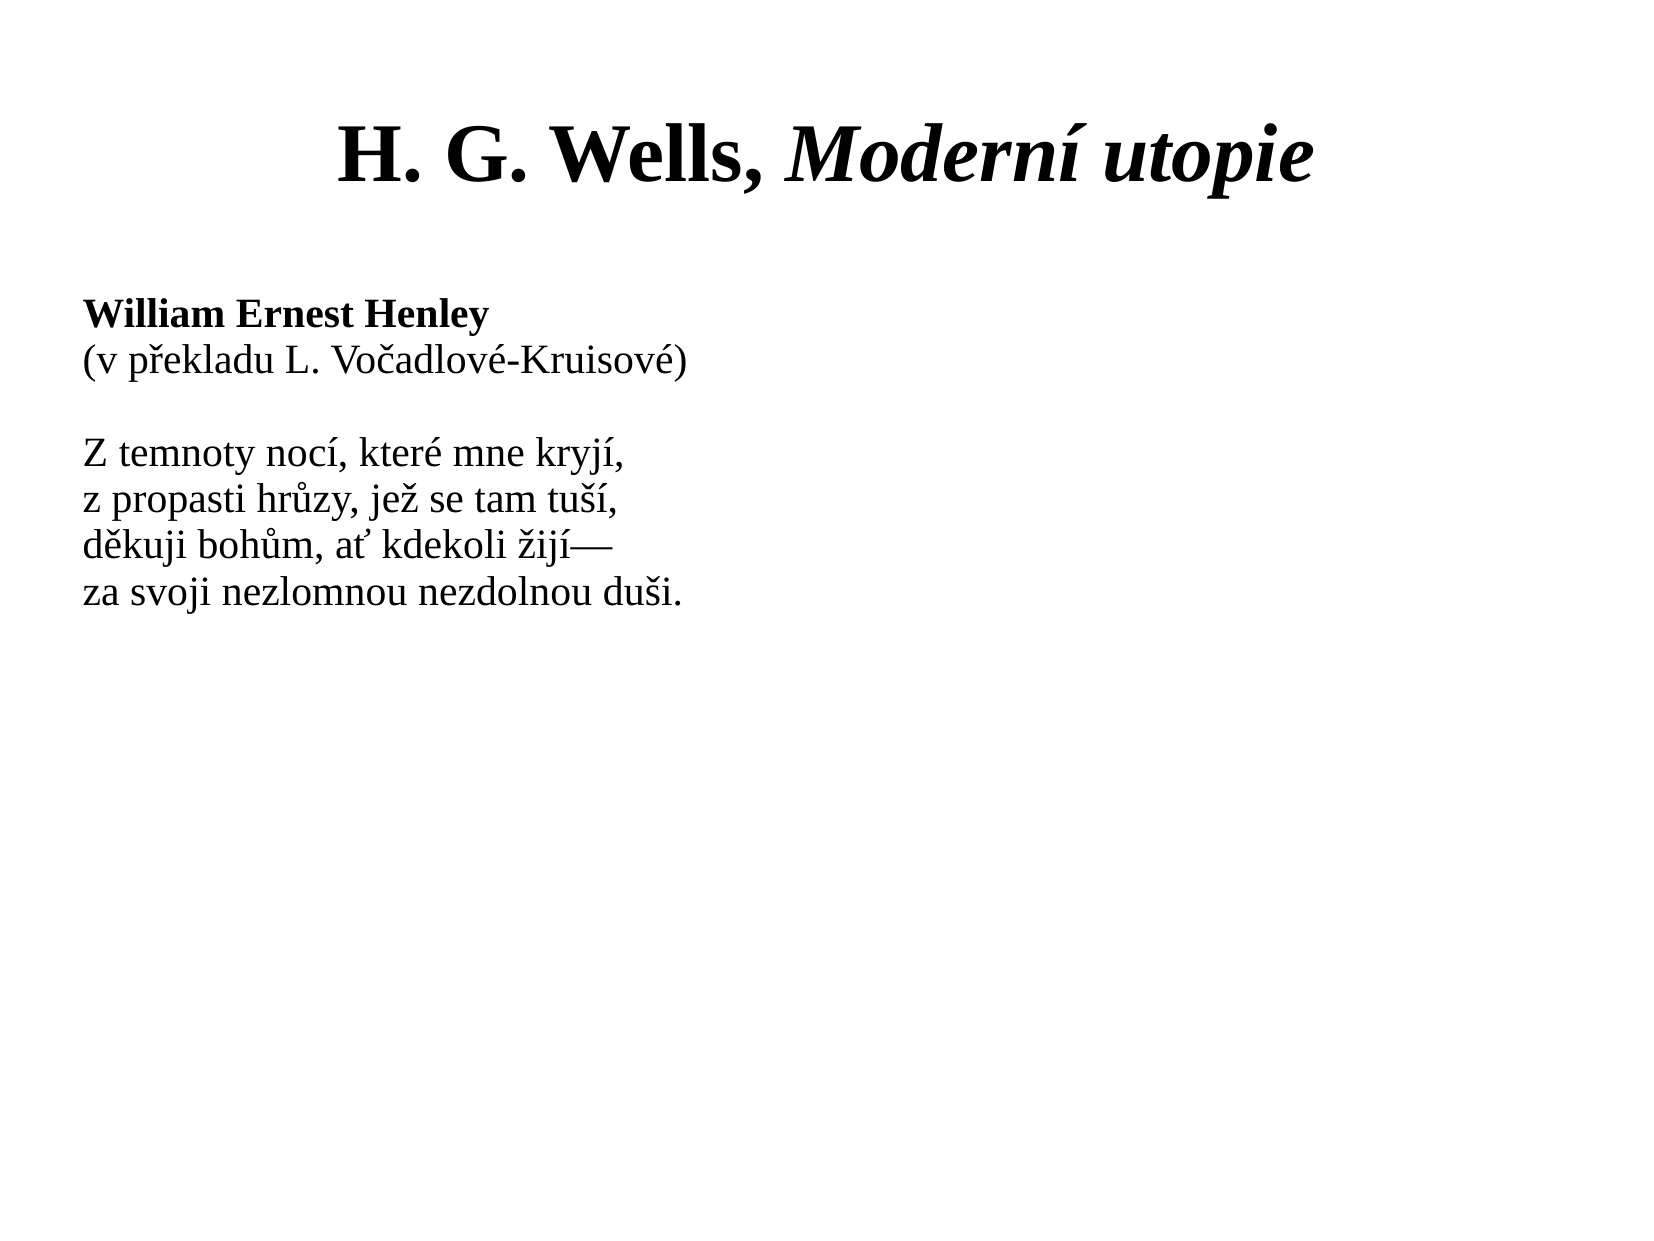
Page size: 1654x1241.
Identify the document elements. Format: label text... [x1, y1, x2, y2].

list William Ernest Henley (v překladu L. Vočadlové-Kruisové) Z temnoty nocí, které mne kryjí, z propasti hrůzy, jež se tam tuší, děkuji bohům, ať kdekoli žijí— za svoji nezlomnou nezdolnou duši. [82, 290, 1571, 1010]
title H. G. Wells, Moderní utopie [82, 49, 1571, 257]
